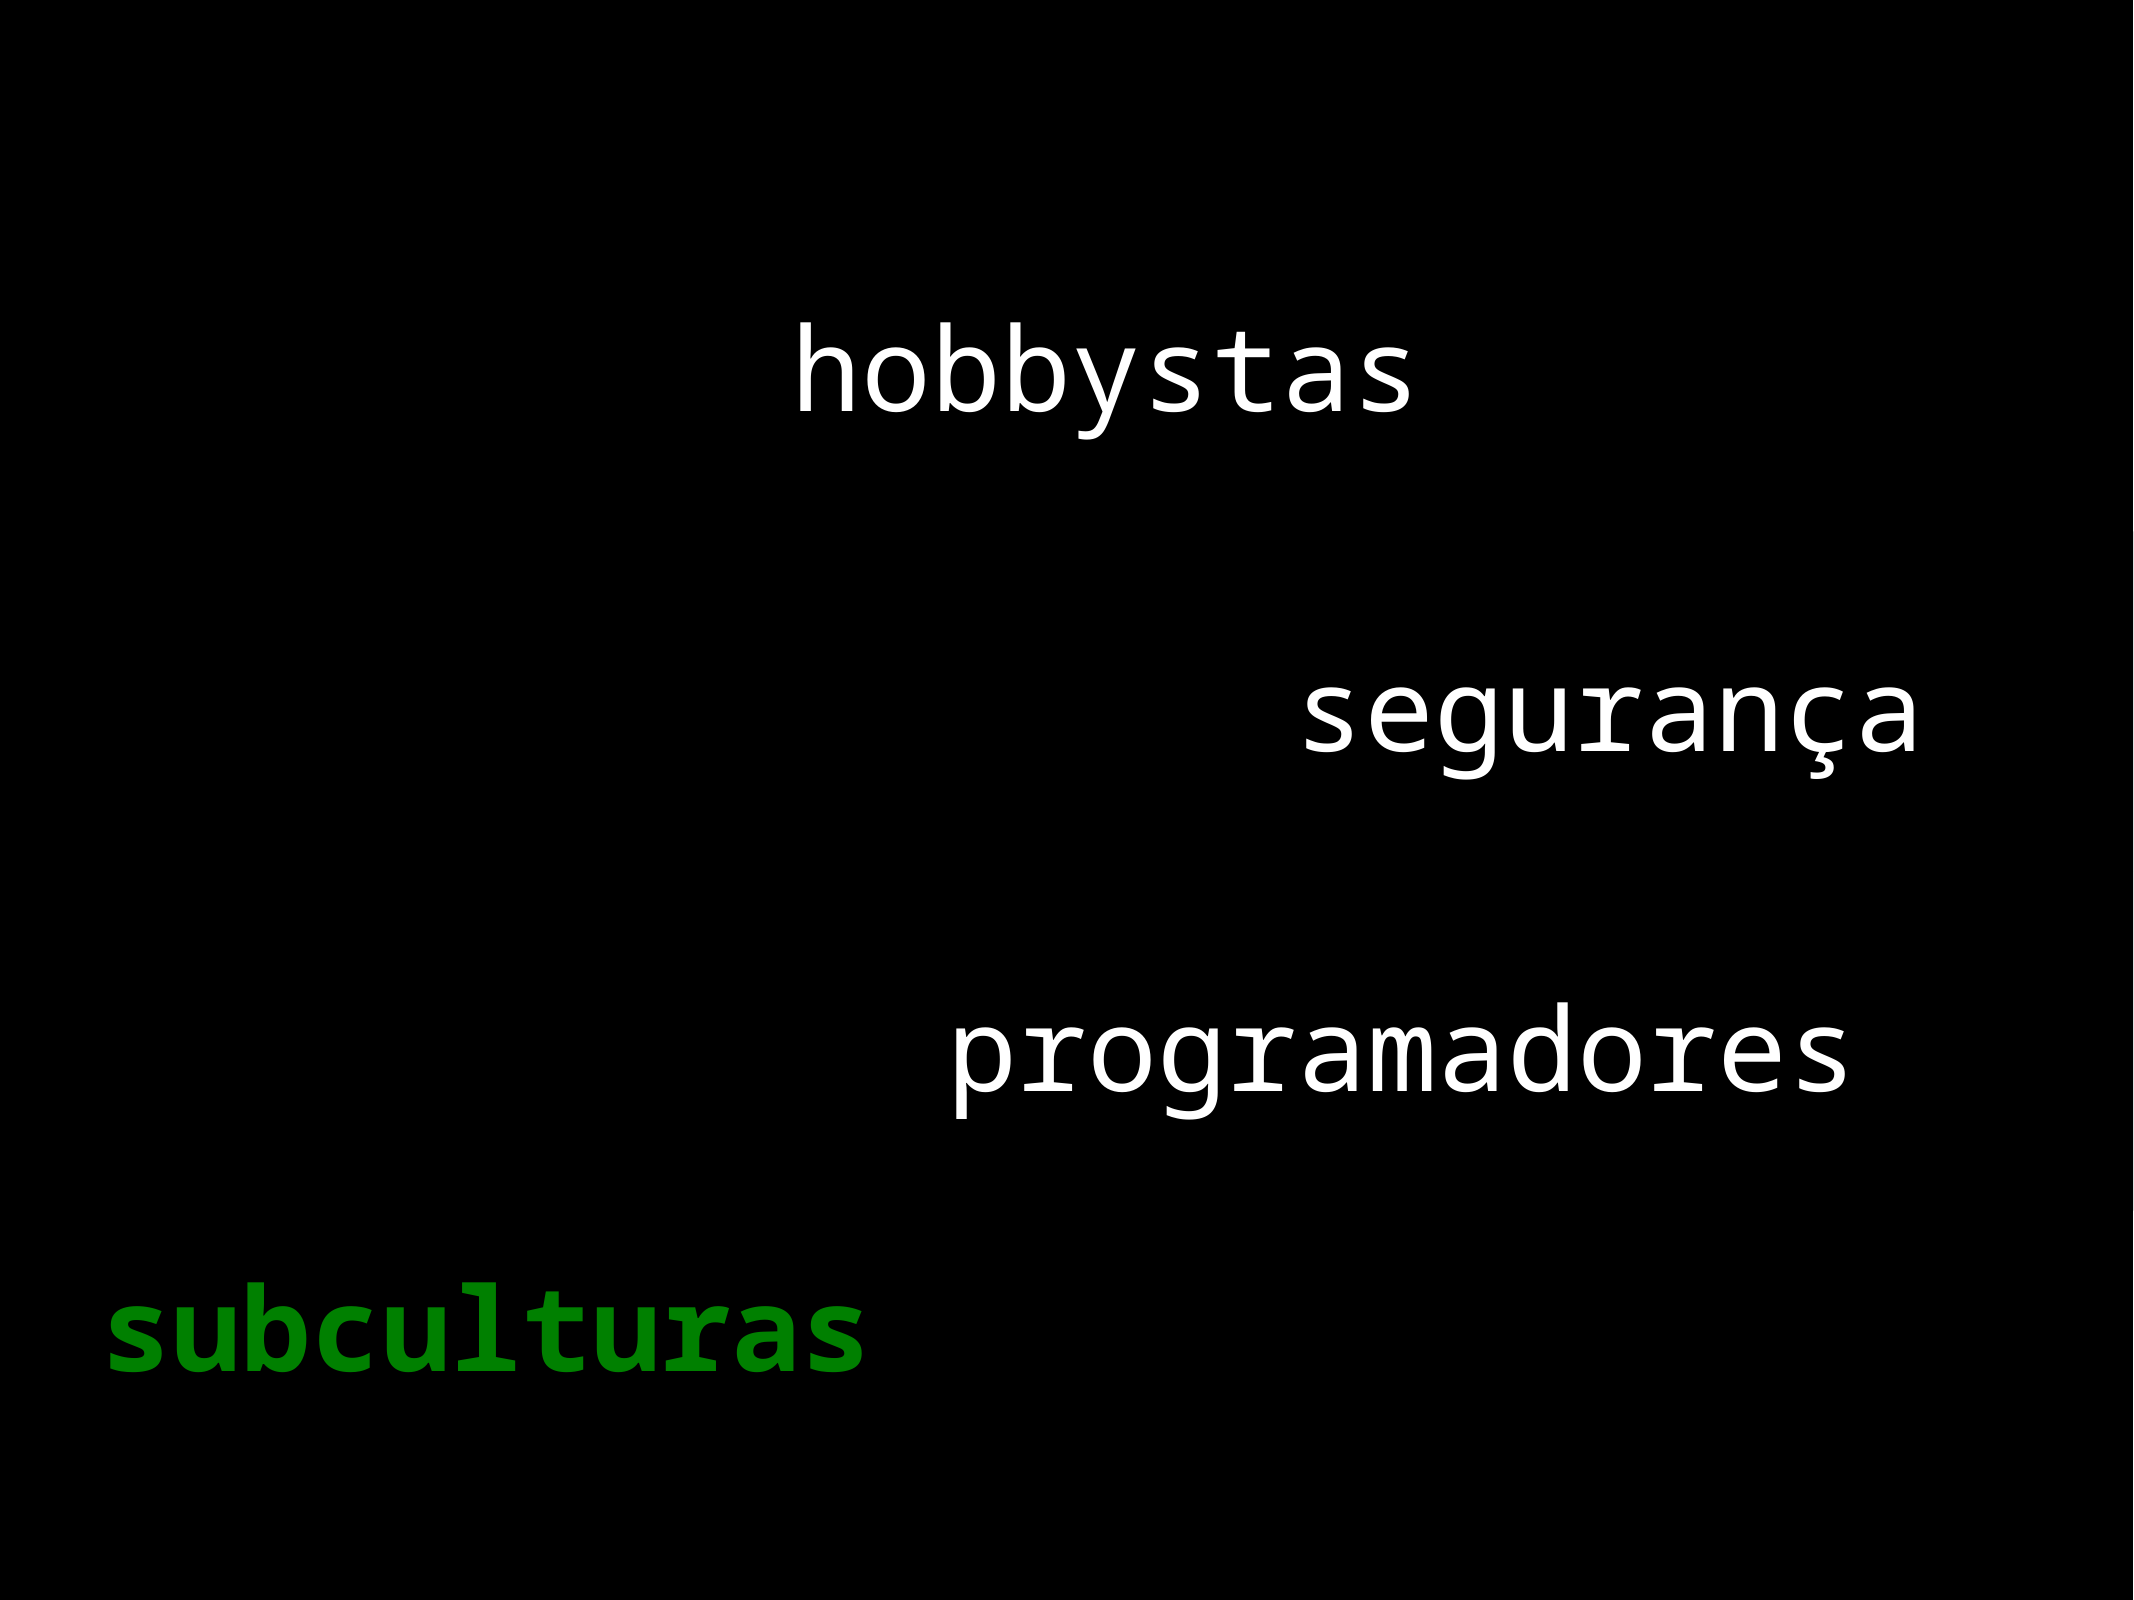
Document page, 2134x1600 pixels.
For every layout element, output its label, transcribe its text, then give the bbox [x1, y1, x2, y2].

title programadores [442, 871, 2134, 1211]
title subculturas [0, 1151, 1446, 1492]
title hobbystas [147, 191, 2066, 532]
title segurança [650, 531, 2134, 871]
